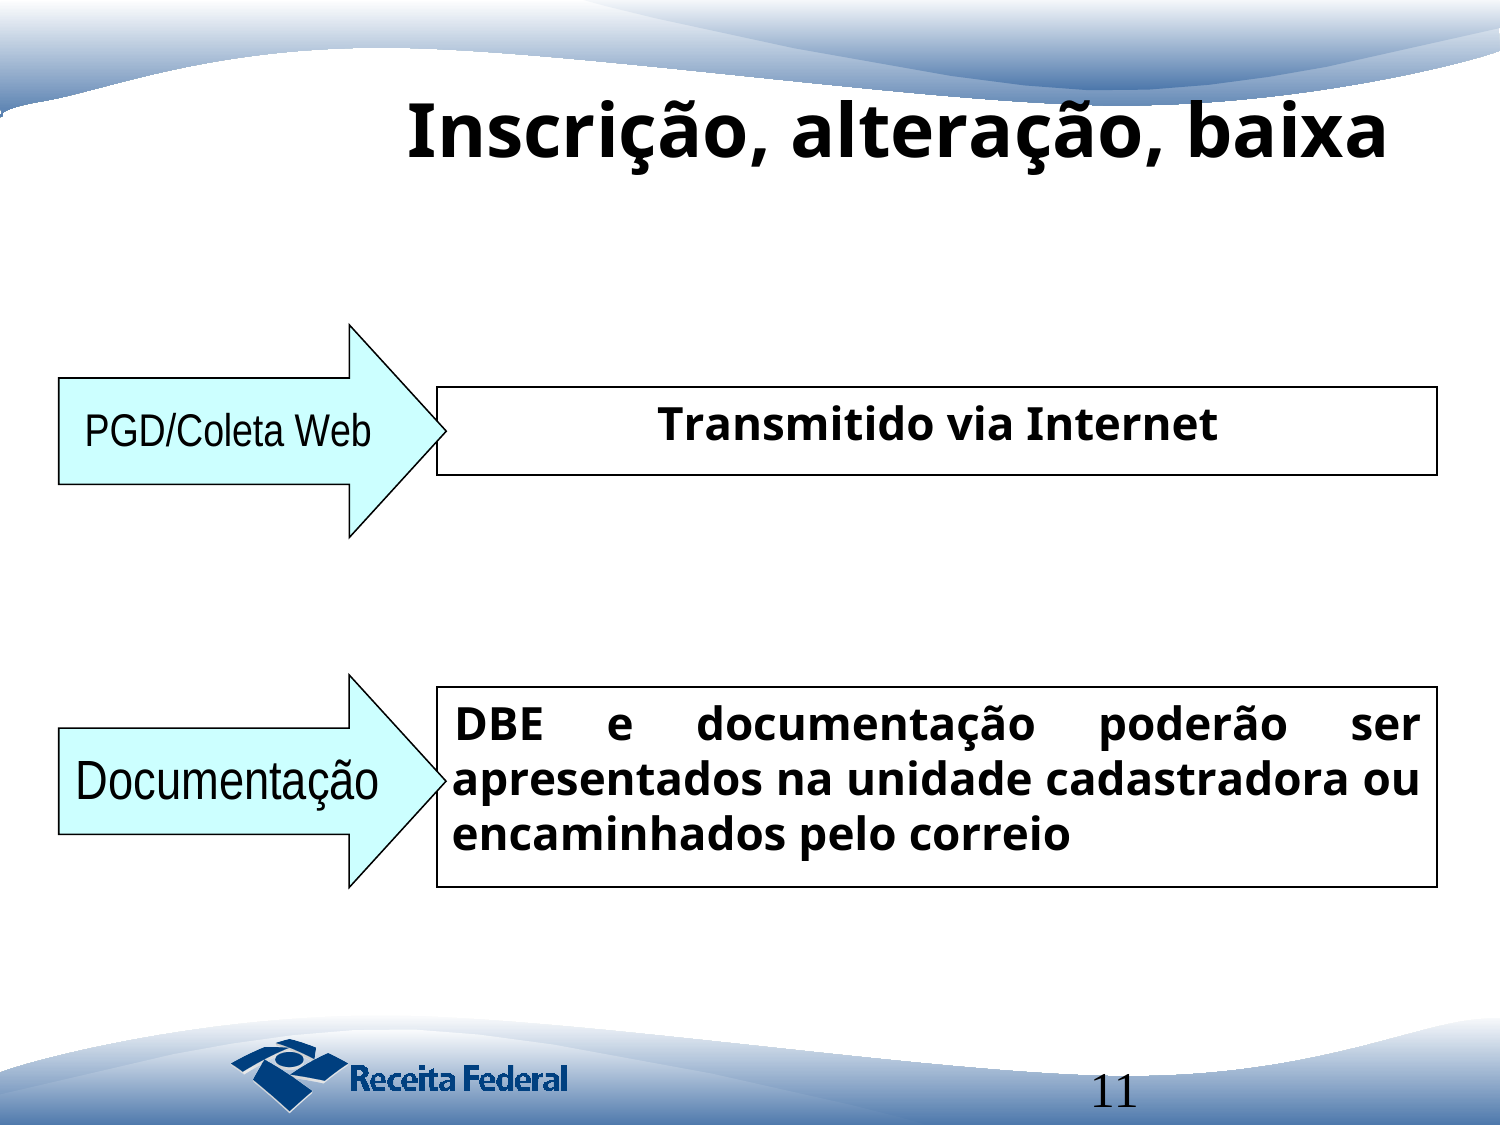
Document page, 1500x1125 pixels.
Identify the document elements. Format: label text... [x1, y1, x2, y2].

text_box DBE e documentação poderão ser apresentados na unidade cadastradora ou encaminhados pelo correio [436, 687, 1437, 888]
text_box Inscrição, alteração, baixa [386, 74, 1412, 181]
title [112, 99, 1388, 288]
text_box Transmitido via Internet [436, 387, 1437, 475]
text_box Documentação [58, 674, 447, 888]
picture [229, 1037, 575, 1117]
text_box PGD/Coleta Web [58, 324, 447, 538]
